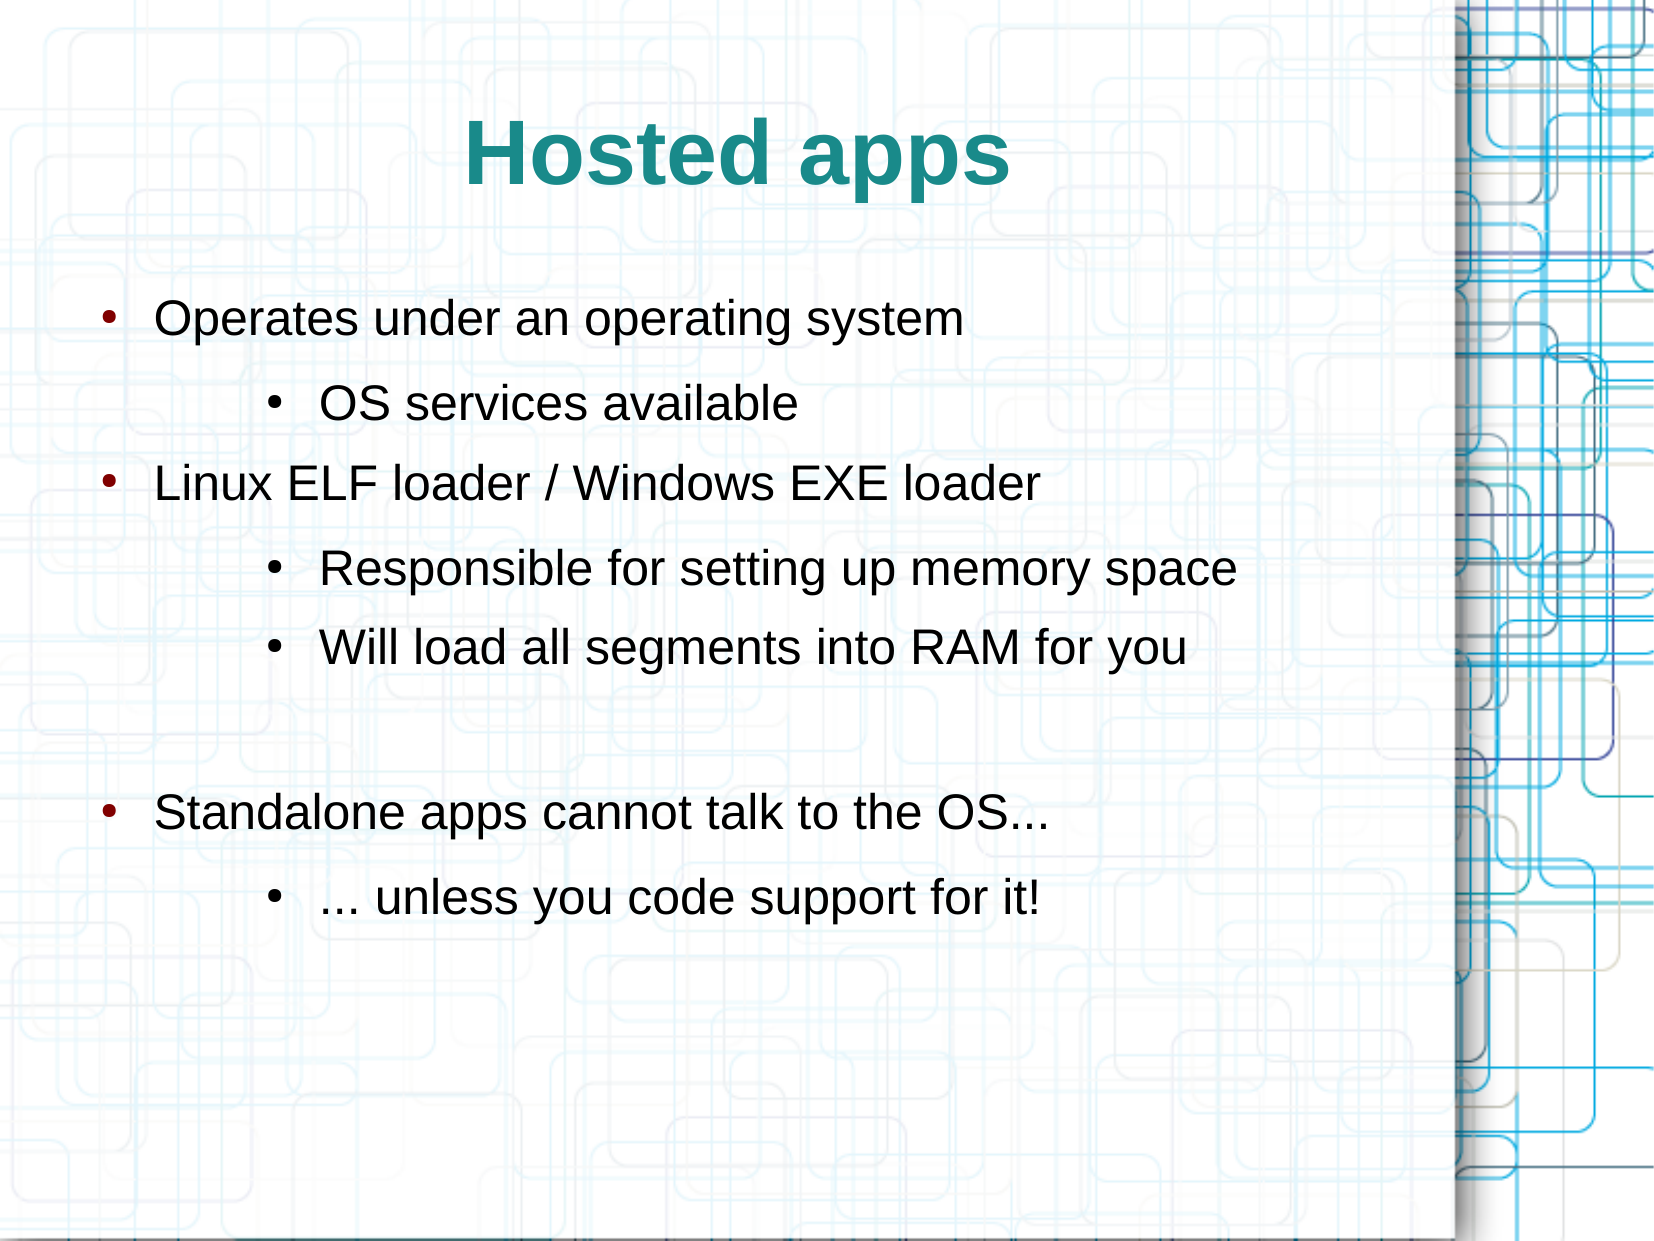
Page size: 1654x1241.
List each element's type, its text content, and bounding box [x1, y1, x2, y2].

picture [0, 0, 1654, 1241]
title Hosted apps [59, 49, 1418, 257]
list Operates under an operating system OS services available Linux ELF loader / Windows EXE loader Responsible for setting up memory space Will load all segments into RAM for you Standalone apps cannot talk to the OS... ... unless you code support for it! [82, 290, 1418, 1241]
